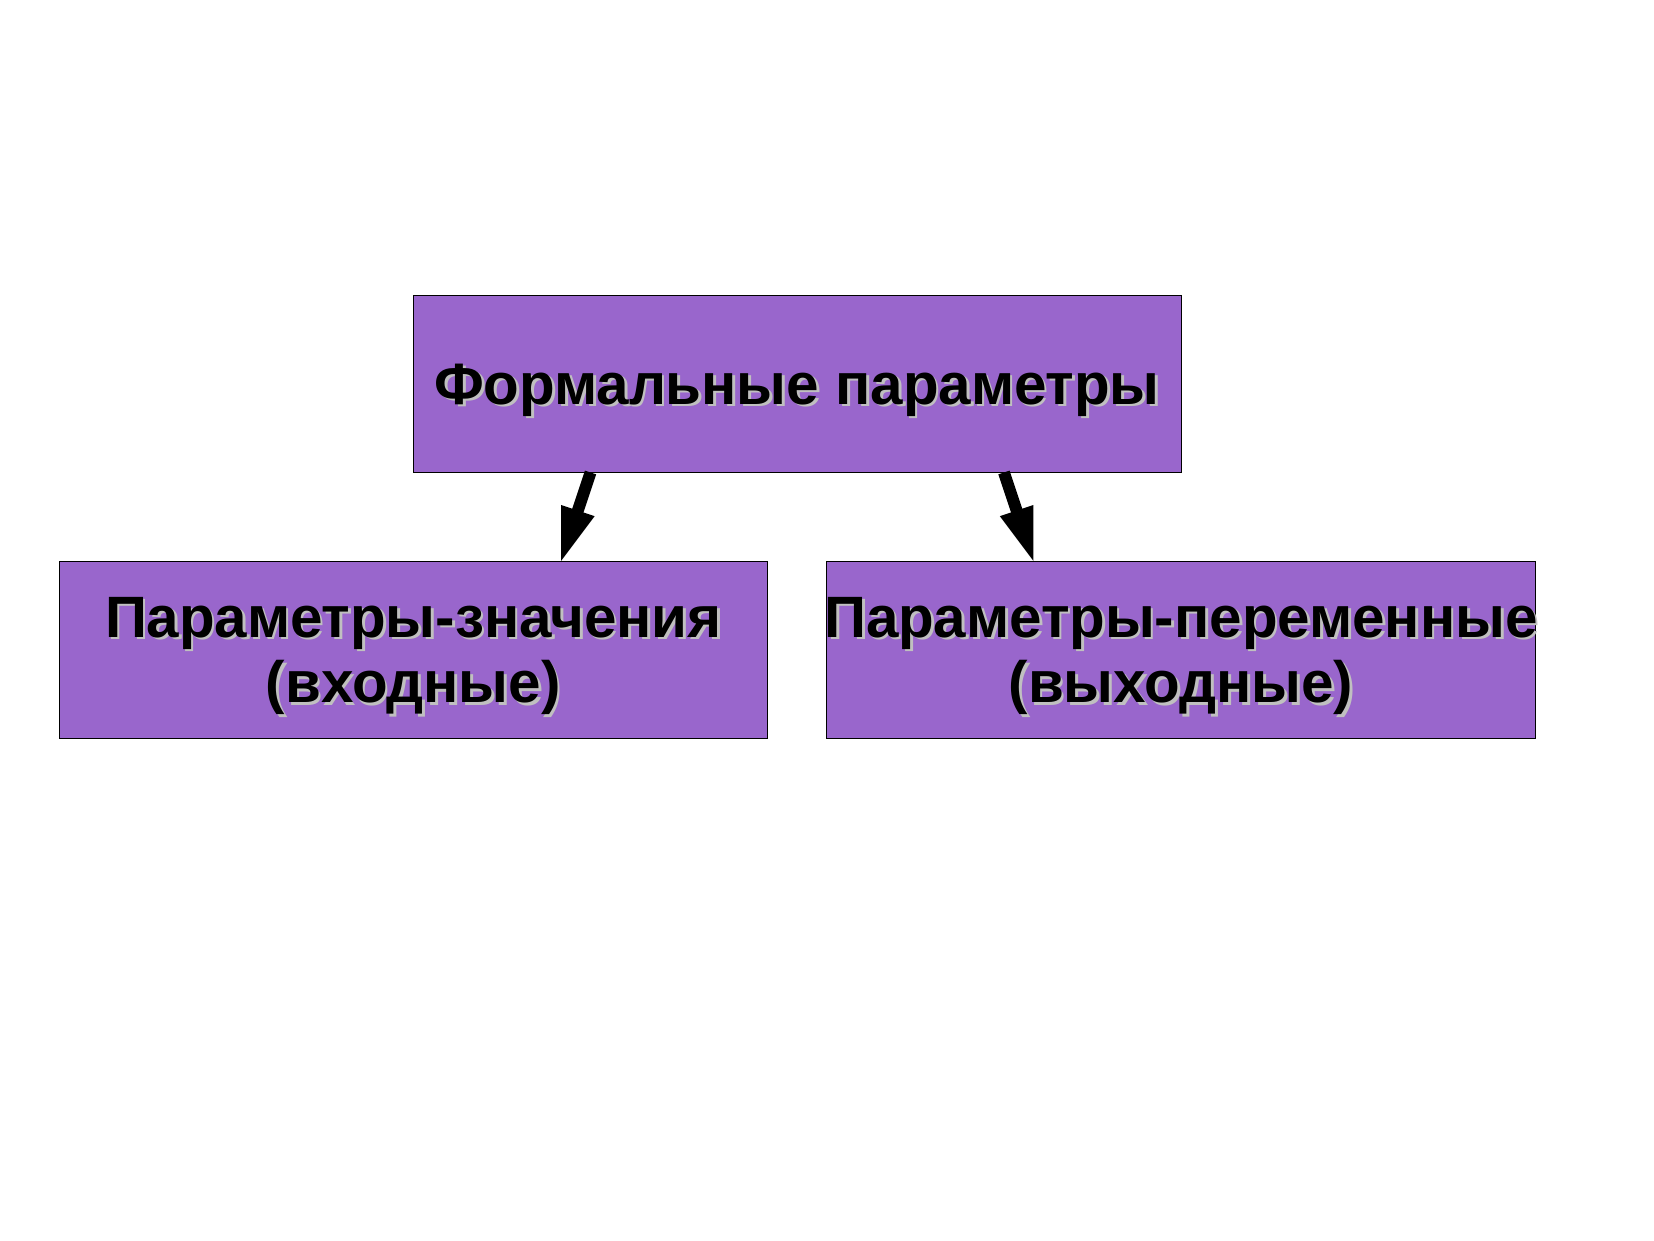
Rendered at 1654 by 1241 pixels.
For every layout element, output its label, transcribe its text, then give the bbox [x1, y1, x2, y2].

text_box Параметры-значения (входные) [59, 561, 768, 739]
text_box Формальные параметры [413, 295, 1182, 473]
text_box Параметры-переменные (выходные) [826, 561, 1536, 739]
